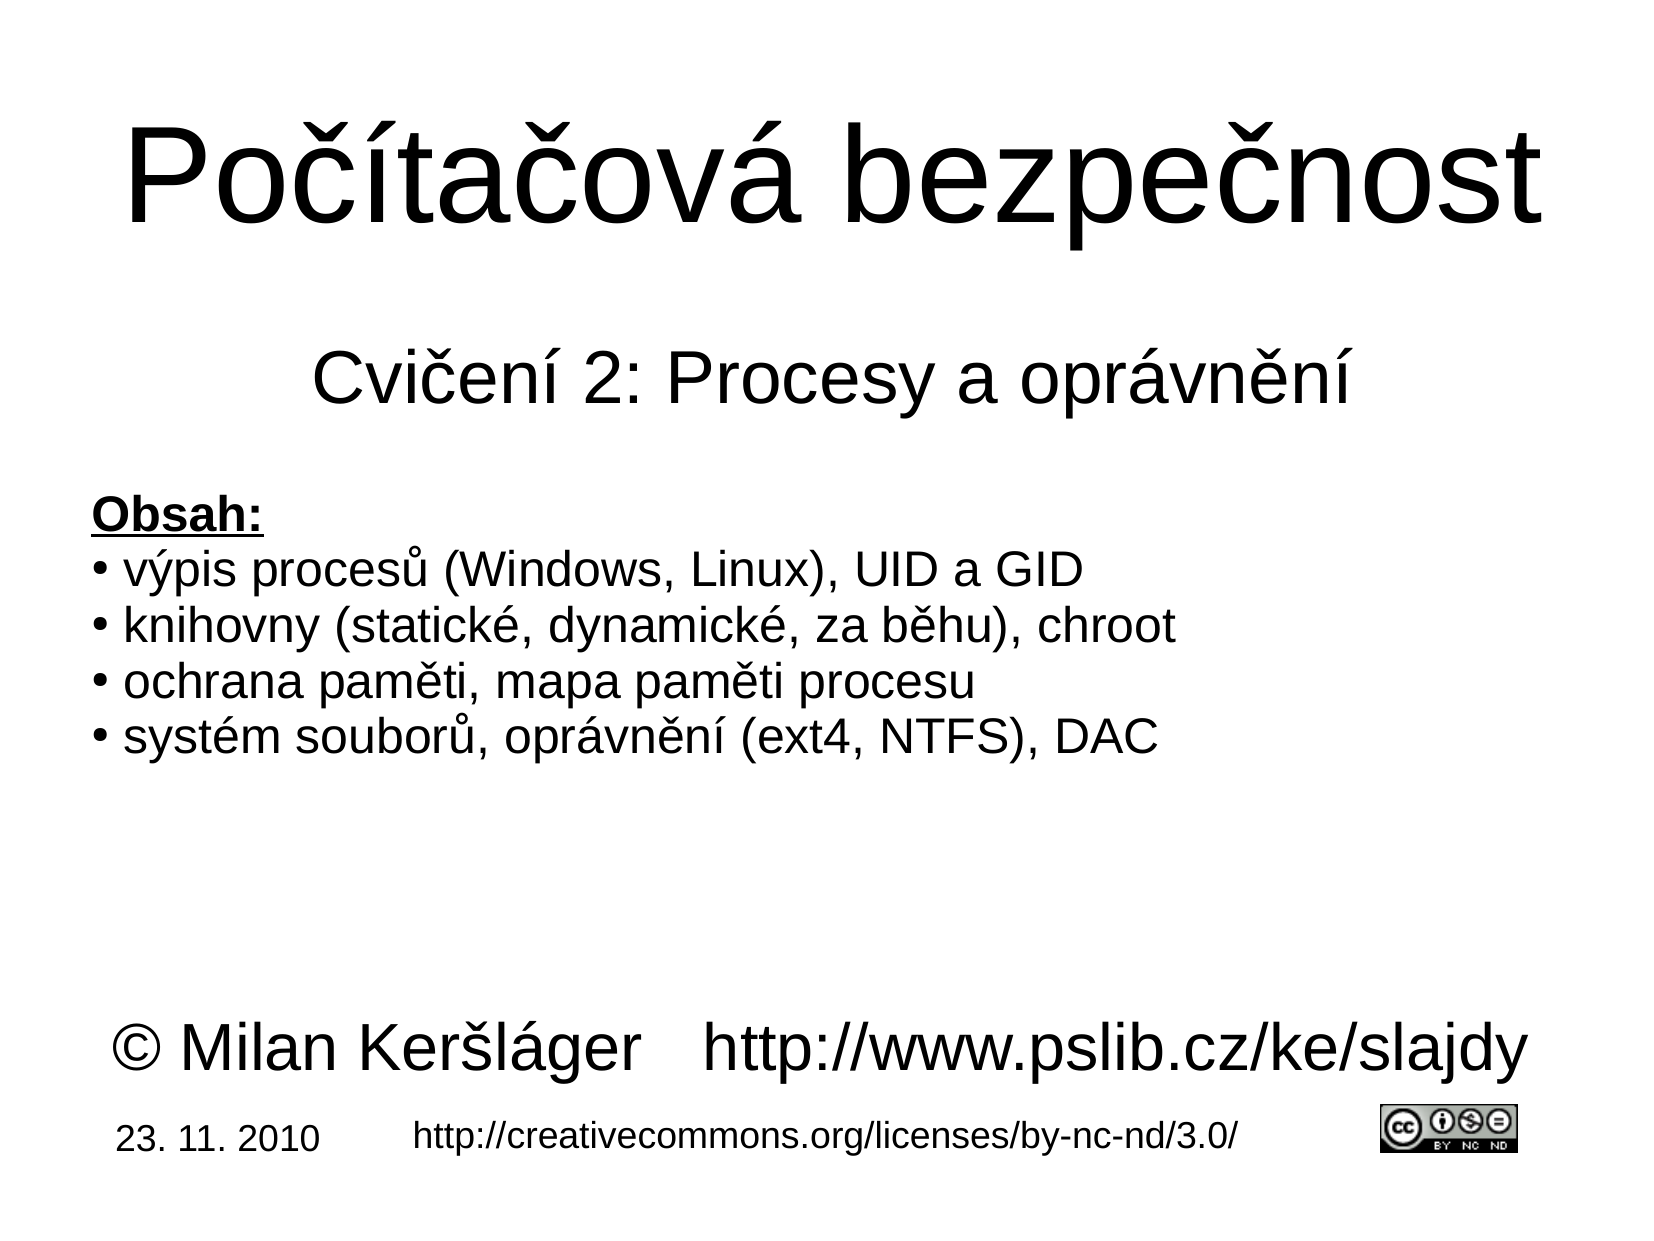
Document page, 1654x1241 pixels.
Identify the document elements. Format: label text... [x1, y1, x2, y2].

list © Milan Keršláger http://www.pslib.cz/ke/slajdy [76, 1009, 1565, 1087]
title Počítačová bezpečnost Cvičení 2: Procesy a oprávnění [88, 56, 1577, 461]
picture [1380, 1104, 1518, 1153]
text_box http://creativecommons.org/licenses/by-nc-nd/3.0/ [339, 1107, 1313, 1165]
text_box Obsah: výpis procesů (Windows, Linux), UID a GID knihovny (statické, dynamické, za běhu), chroot ochrana paměti, mapa paměti procesu systém souborů, oprávnění (ext4, NTFS), DAC [76, 478, 1583, 772]
text_box 23.11.2010 [100, 1110, 337, 1168]
